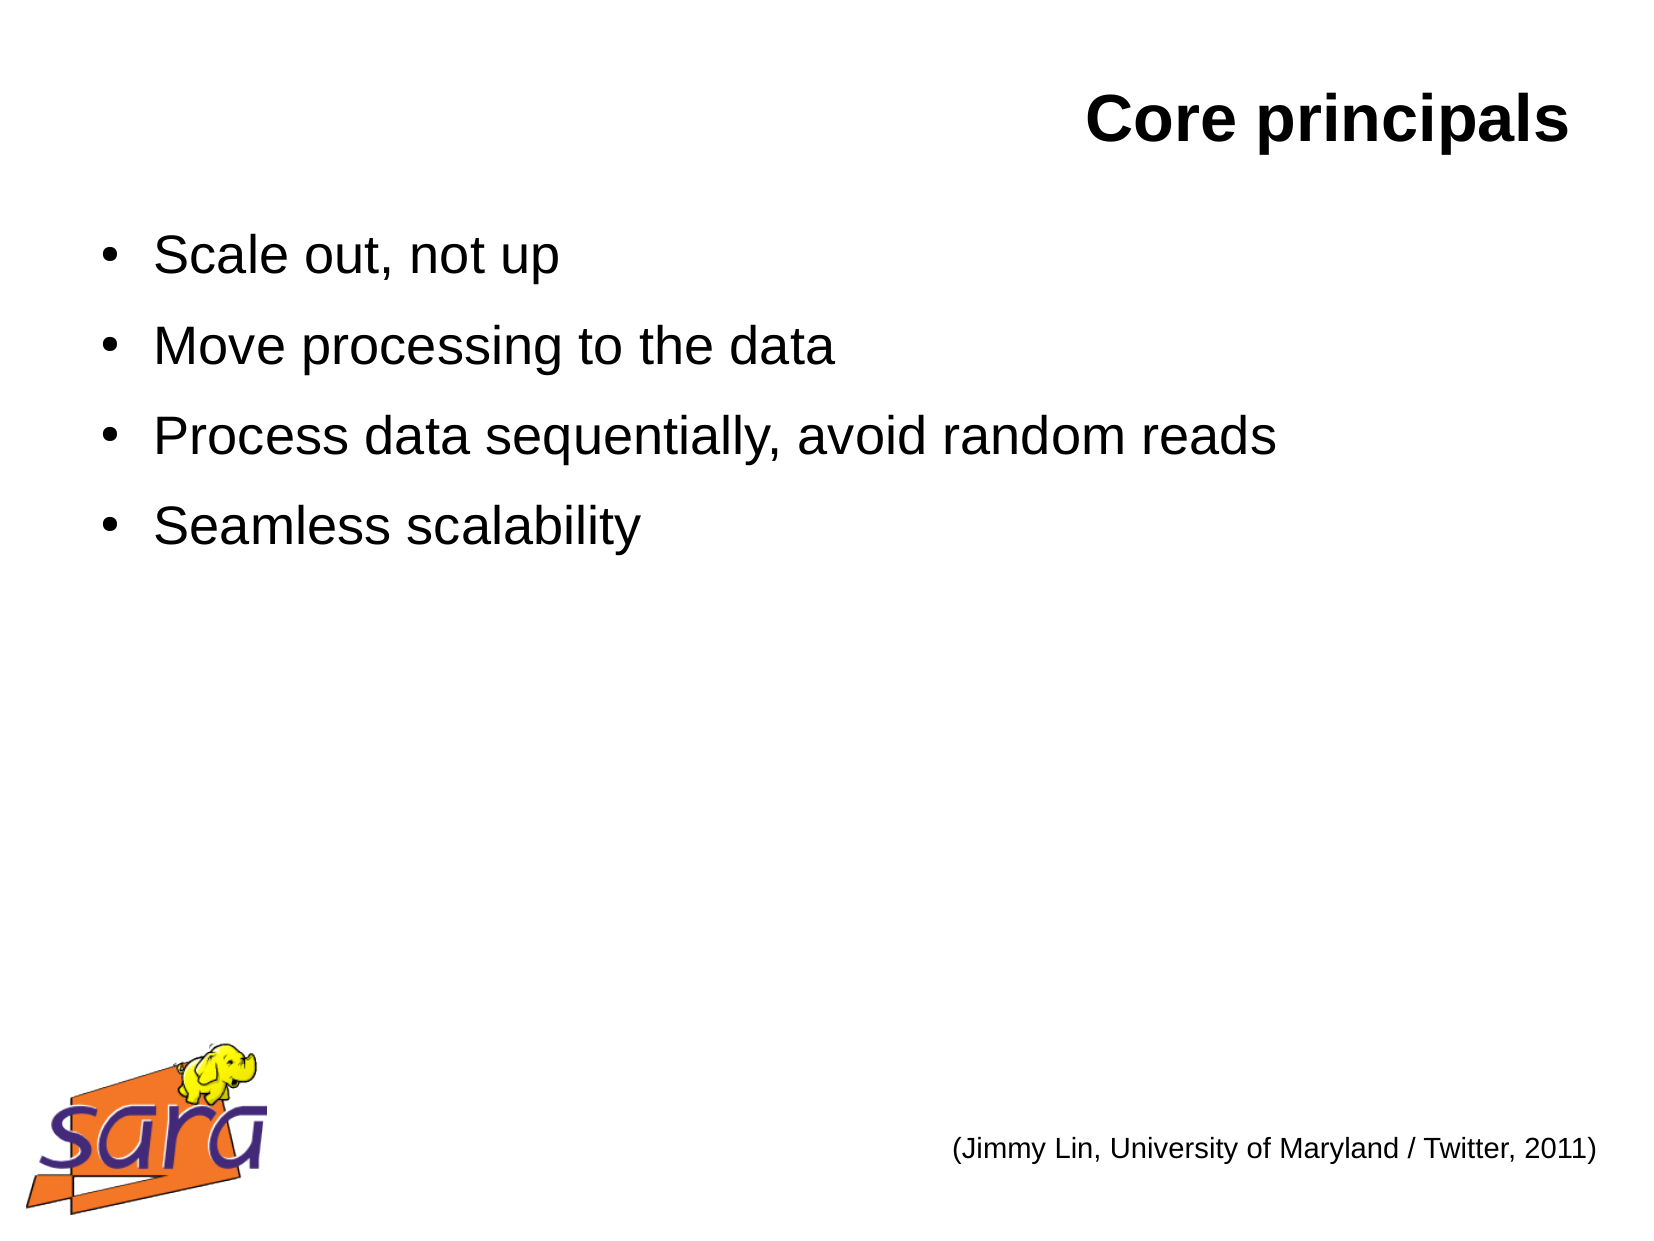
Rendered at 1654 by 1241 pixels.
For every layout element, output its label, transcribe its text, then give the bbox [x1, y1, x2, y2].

text_box (Jimmy Lin, University of Maryland / Twitter, 2011) [300, 1125, 1613, 1173]
title Core principals [82, 56, 1571, 181]
picture [26, 1029, 267, 1215]
list Scale out, not up Move processing to the data Process data sequentially, avoid random reads Seamless scalability [82, 225, 1571, 1044]
